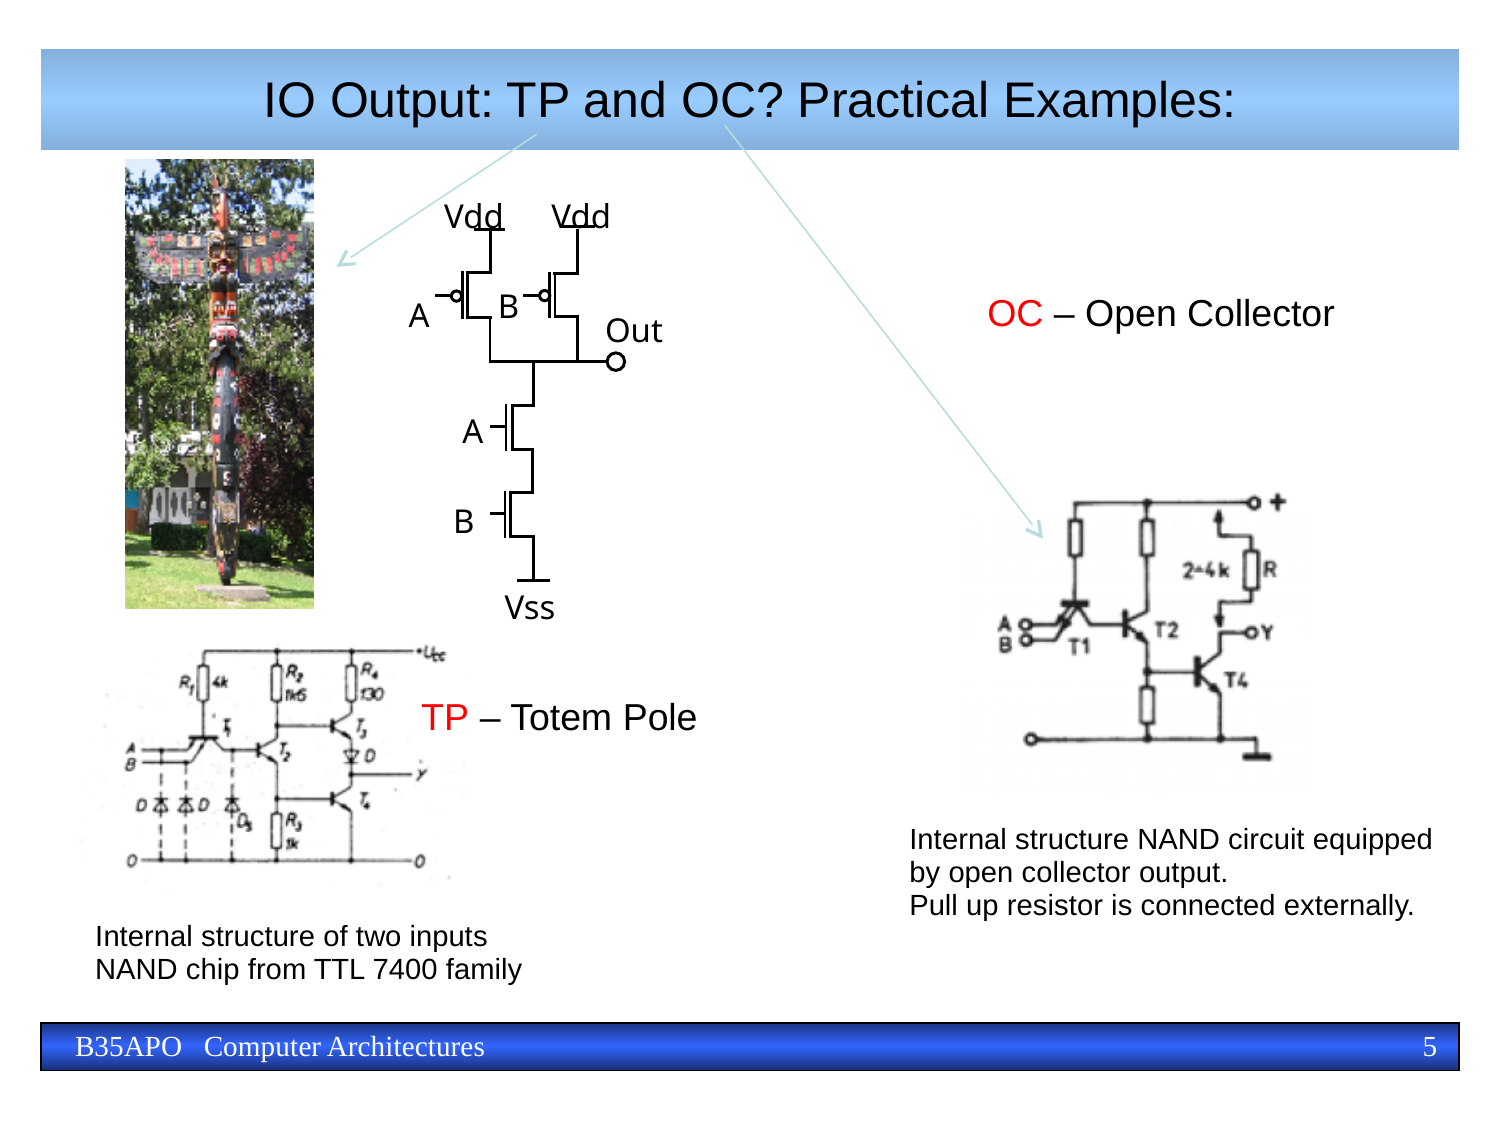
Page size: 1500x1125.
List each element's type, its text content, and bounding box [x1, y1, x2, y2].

text_box B [498, 283, 528, 330]
text_box A [462, 408, 485, 447]
text_box TP – Totem Pole [406, 685, 724, 746]
text_box [420, 211, 661, 603]
text_box [609, 355, 622, 368]
picture [64, 635, 499, 989]
text_box A [408, 292, 441, 331]
text_box Vdd [444, 193, 509, 233]
picture [125, 159, 314, 609]
text_box Internal structure NAND circuit equipped by open collector output. Pull up resistor is connected externally. [894, 796, 1432, 949]
picture [960, 480, 1334, 796]
text_box B [453, 497, 476, 537]
title IO Output: TP and OC? Practical Examples: [41, 49, 1459, 150]
text_box Out [604, 307, 666, 346]
text_box [469, 211, 576, 360]
text_box OC – Open Collector [972, 280, 1418, 342]
text_box Vss [504, 584, 562, 623]
text_box Vdd [551, 193, 617, 233]
text_box Internal structure of two inputs NAND chip from TTL 7400 family [80, 894, 555, 1012]
